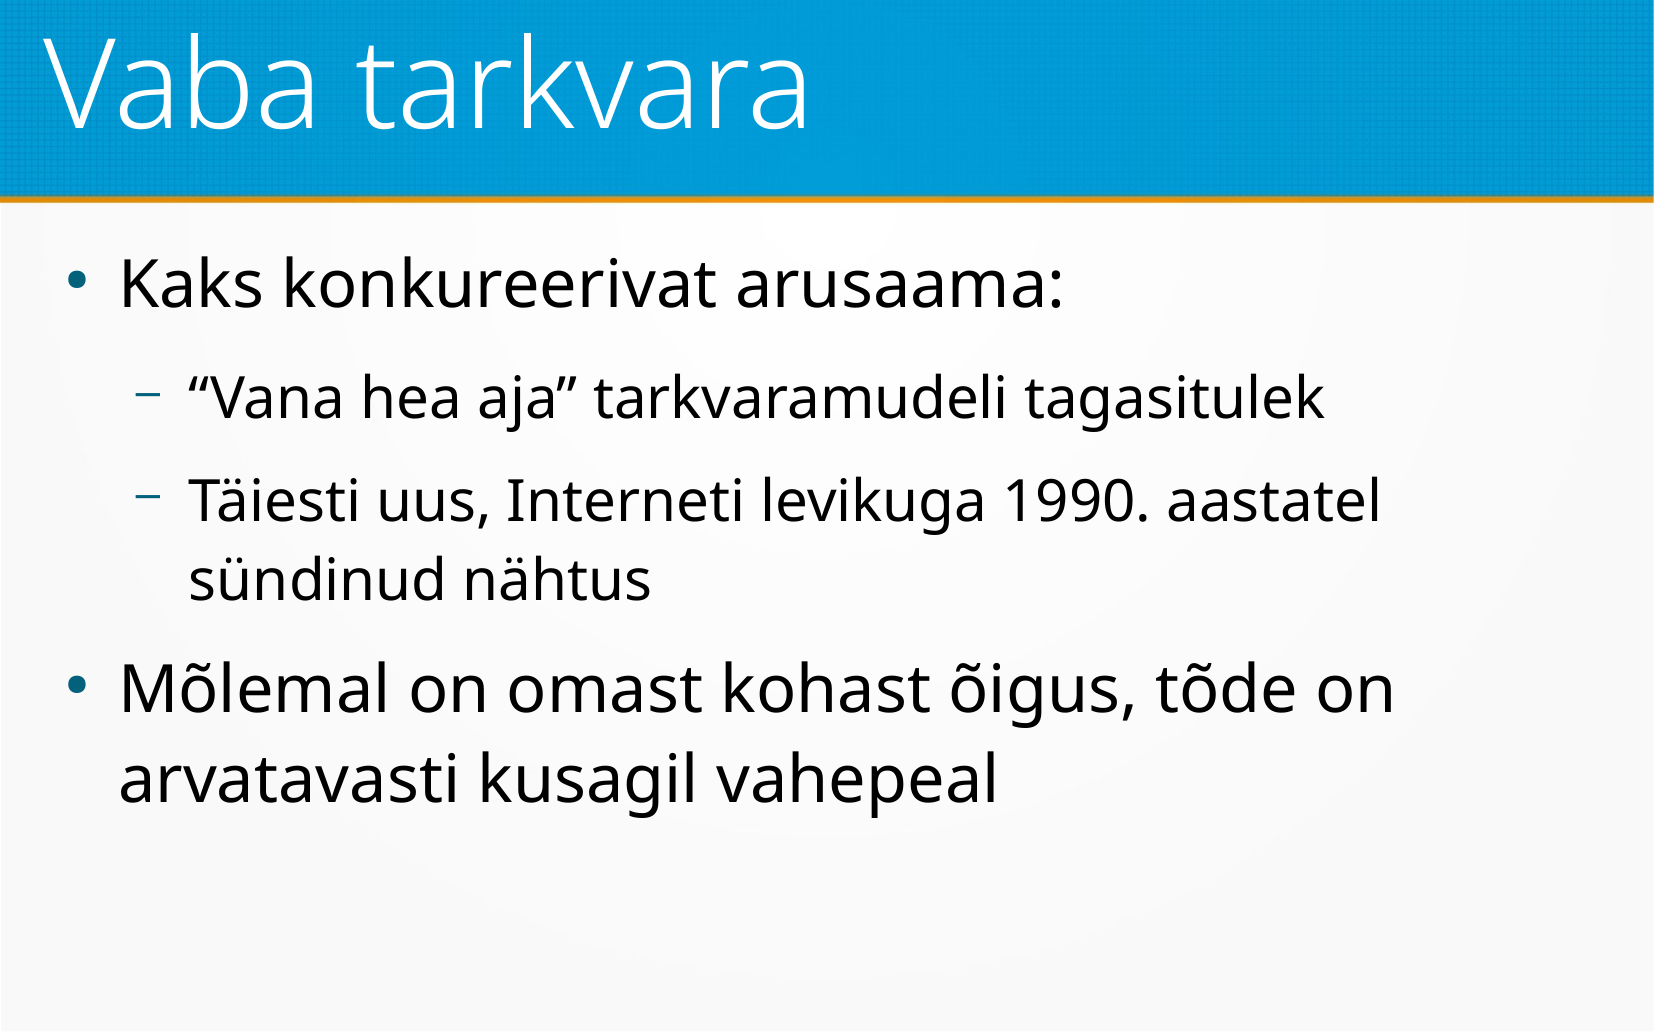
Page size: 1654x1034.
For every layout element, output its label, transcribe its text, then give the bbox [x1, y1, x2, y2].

title Vaba tarkvara [43, 0, 1619, 166]
list Kaks konkureerivat arusaama: “Vana hea aja” tarkvaramudeli tagasitulek Täiesti uus, Interneti levikuga 1990. aastatel sündinud nähtus Mõlemal on omast kohast õigus, tõde on arvatavasti kusagil vahepeal [47, 236, 1607, 1002]
picture [0, 195, 1654, 1034]
